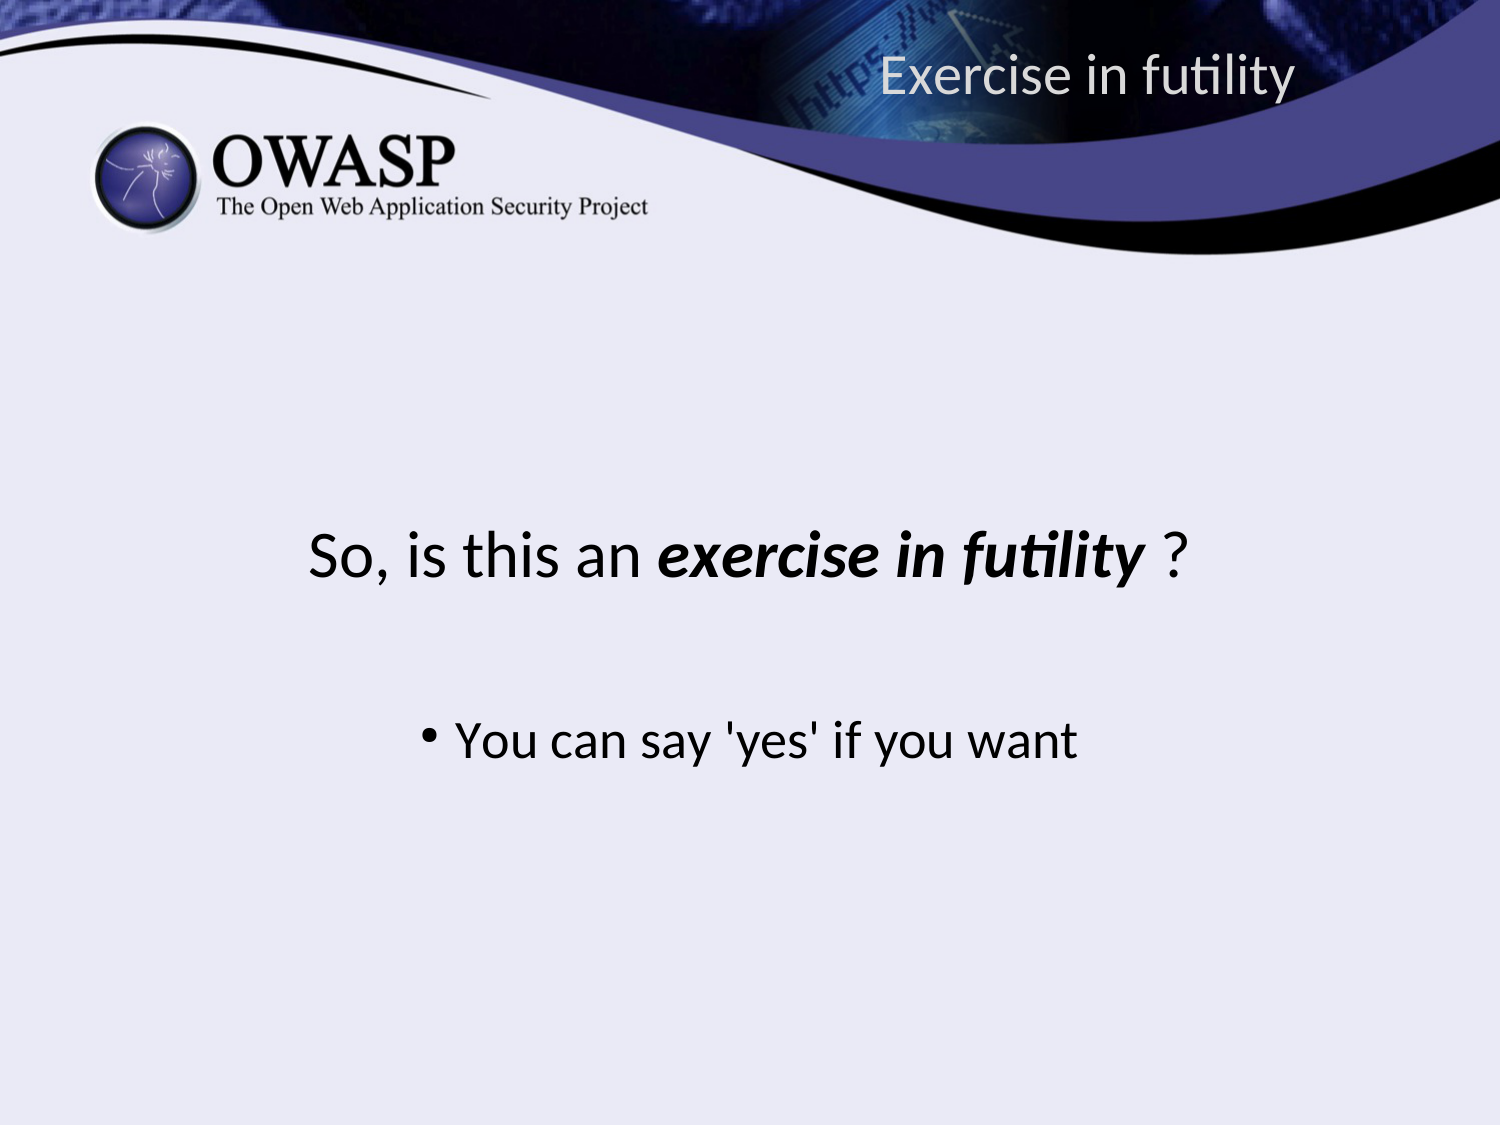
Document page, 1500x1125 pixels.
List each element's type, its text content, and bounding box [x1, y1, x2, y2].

subtitle So, is this an exercise in futility ? You can say 'yes' if you want [75, 262, 1426, 1018]
title Exercise in futility [699, 0, 1476, 149]
picture [0, 0, 1500, 1125]
